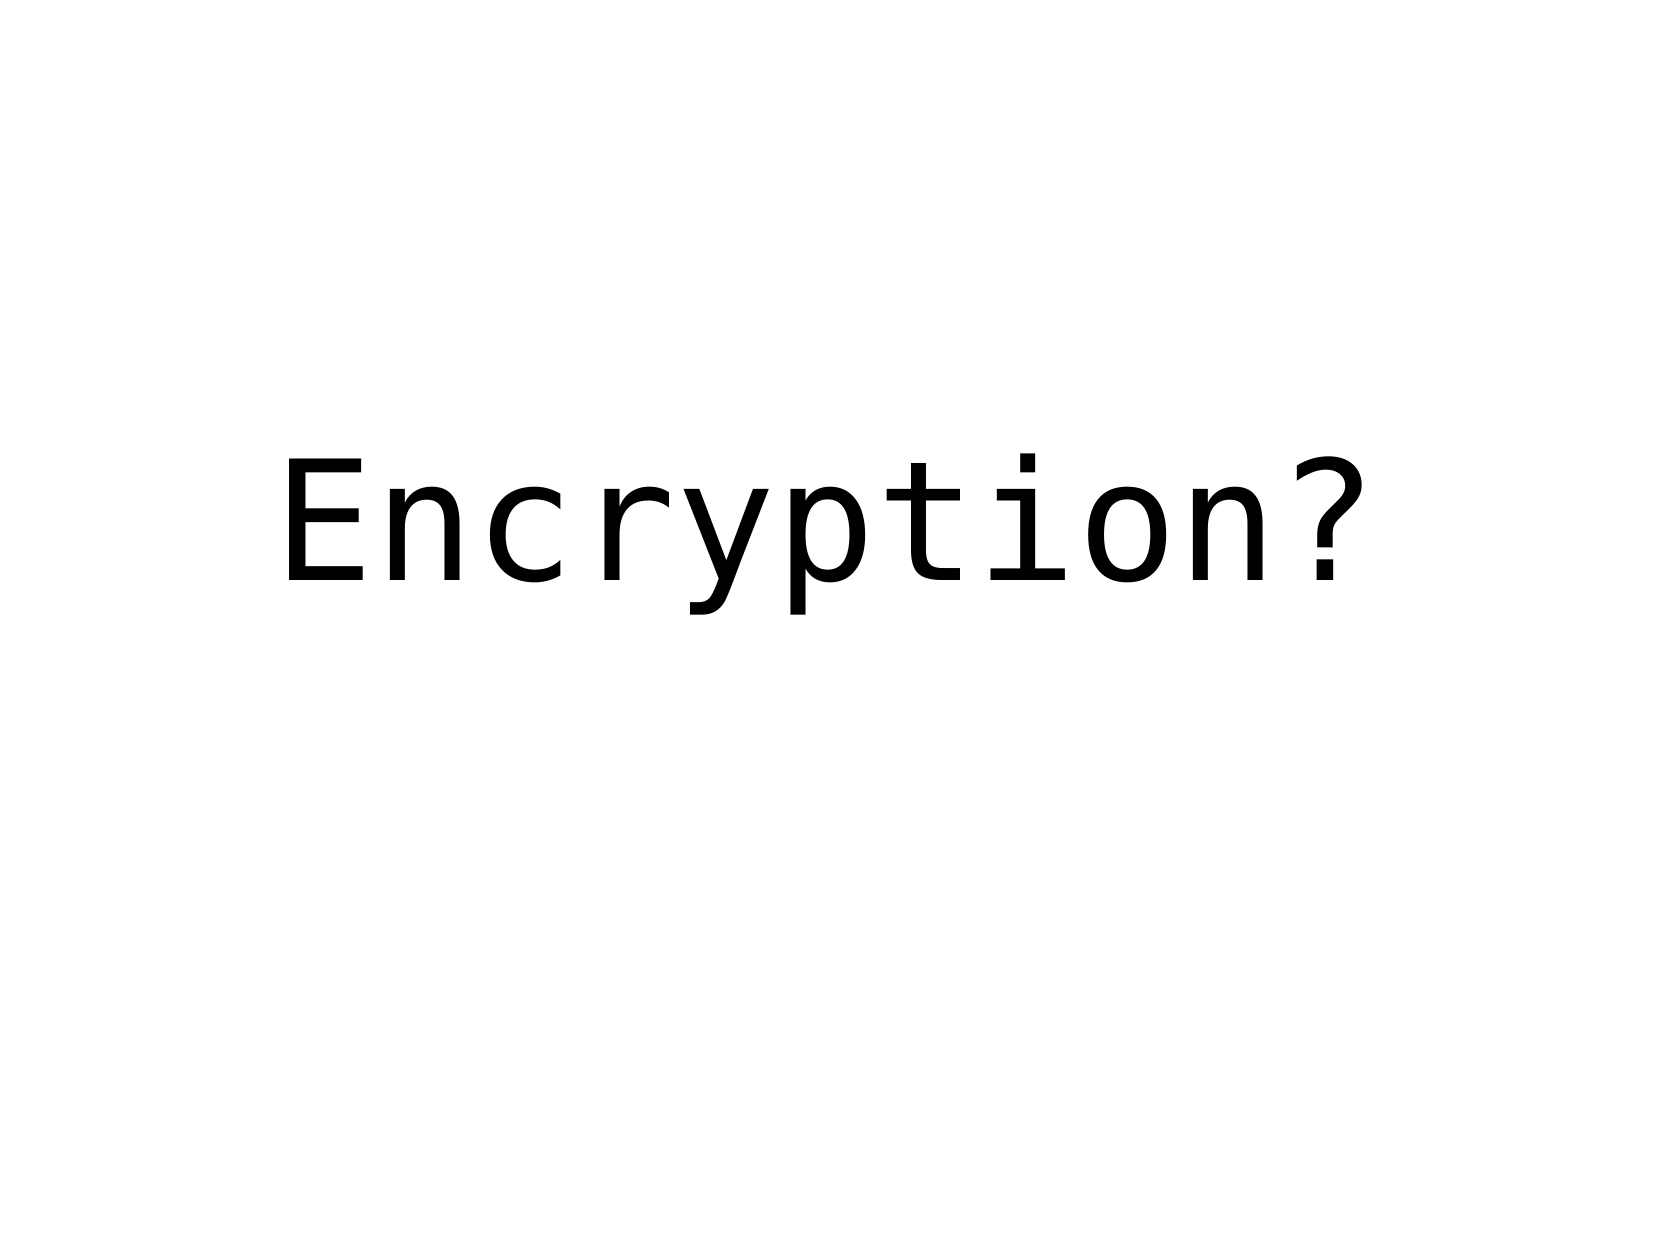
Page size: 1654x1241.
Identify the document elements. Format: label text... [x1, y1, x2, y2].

title Encryption? [82, 426, 1571, 815]
